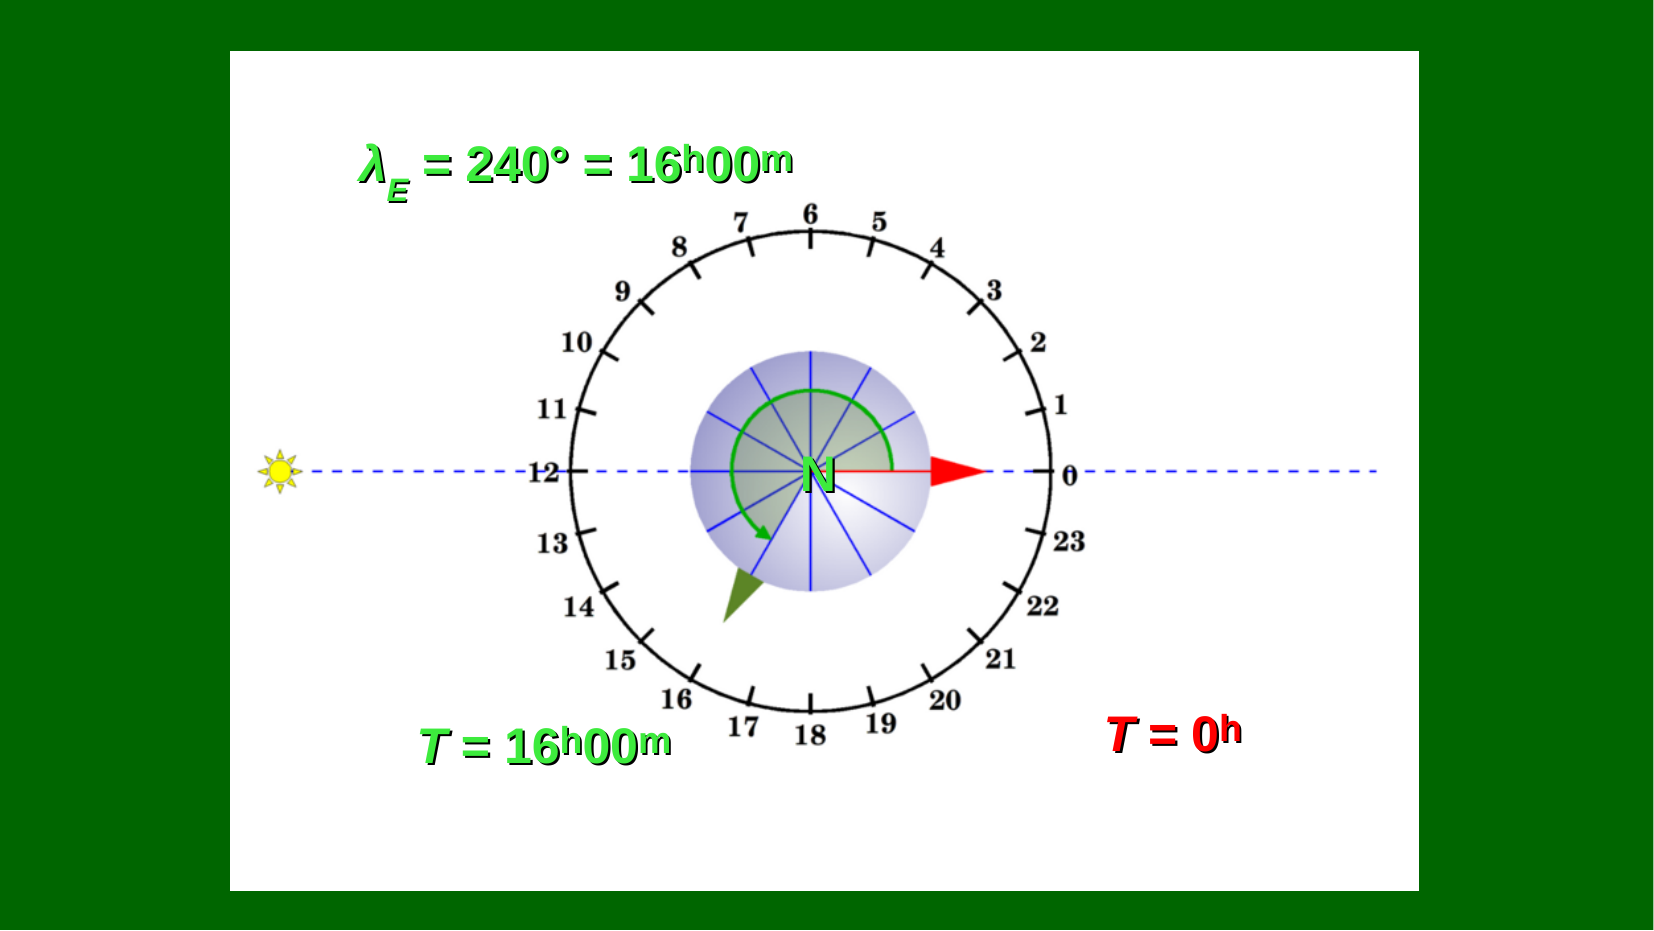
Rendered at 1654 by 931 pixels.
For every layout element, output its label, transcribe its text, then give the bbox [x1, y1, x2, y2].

text_box λE = 240° = 16h00m [344, 129, 809, 216]
text_box N [784, 438, 851, 510]
text_box T = 16h00m [401, 710, 687, 782]
text_box T = 0h [1088, 699, 1257, 770]
picture [230, 51, 1419, 892]
